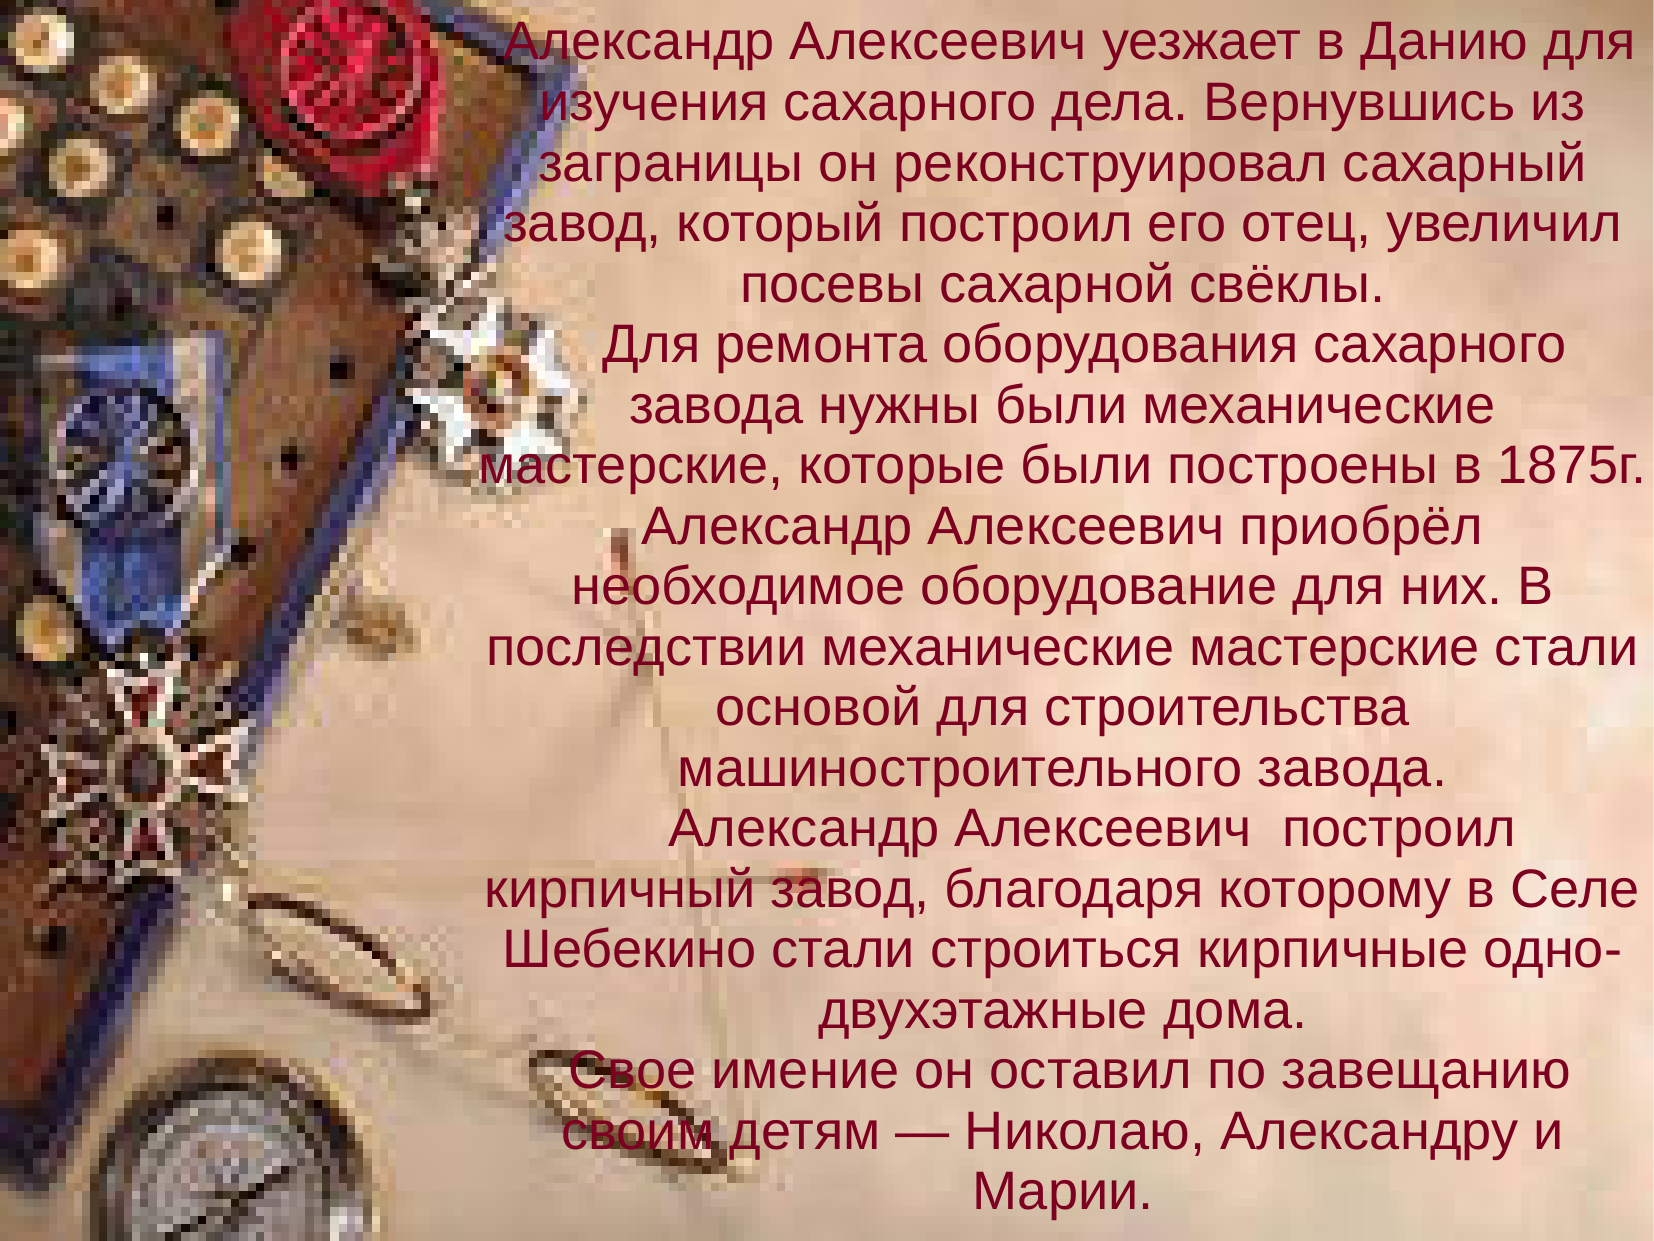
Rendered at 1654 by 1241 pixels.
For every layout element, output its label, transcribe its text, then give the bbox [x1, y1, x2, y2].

picture [0, 0, 1654, 1241]
subtitle Александр Алексеевич уезжает в Данию для изучения сахарного дела. Вернувшись из заграницы он реконструировал сахарный завод, который построил его отец, увеличил посевы сахарной свёклы. Для ремонта оборудования сахарного завода нужны были механические мастерские, которые были построены в 1875г. Александр Алексеевич приобрёл необходимое оборудование для них. В последствии механические мастерские стали основой для строительства машиностроительного завода. Александр Алексеевич построил кирпичный завод, благодаря которому в Селе Шебекино стали строиться кирпичные одно-двухэтажные дома. Свое имение он оставил по завещанию своим детям — Николаю, Александру и Марии. [472, 0, 1654, 1239]
